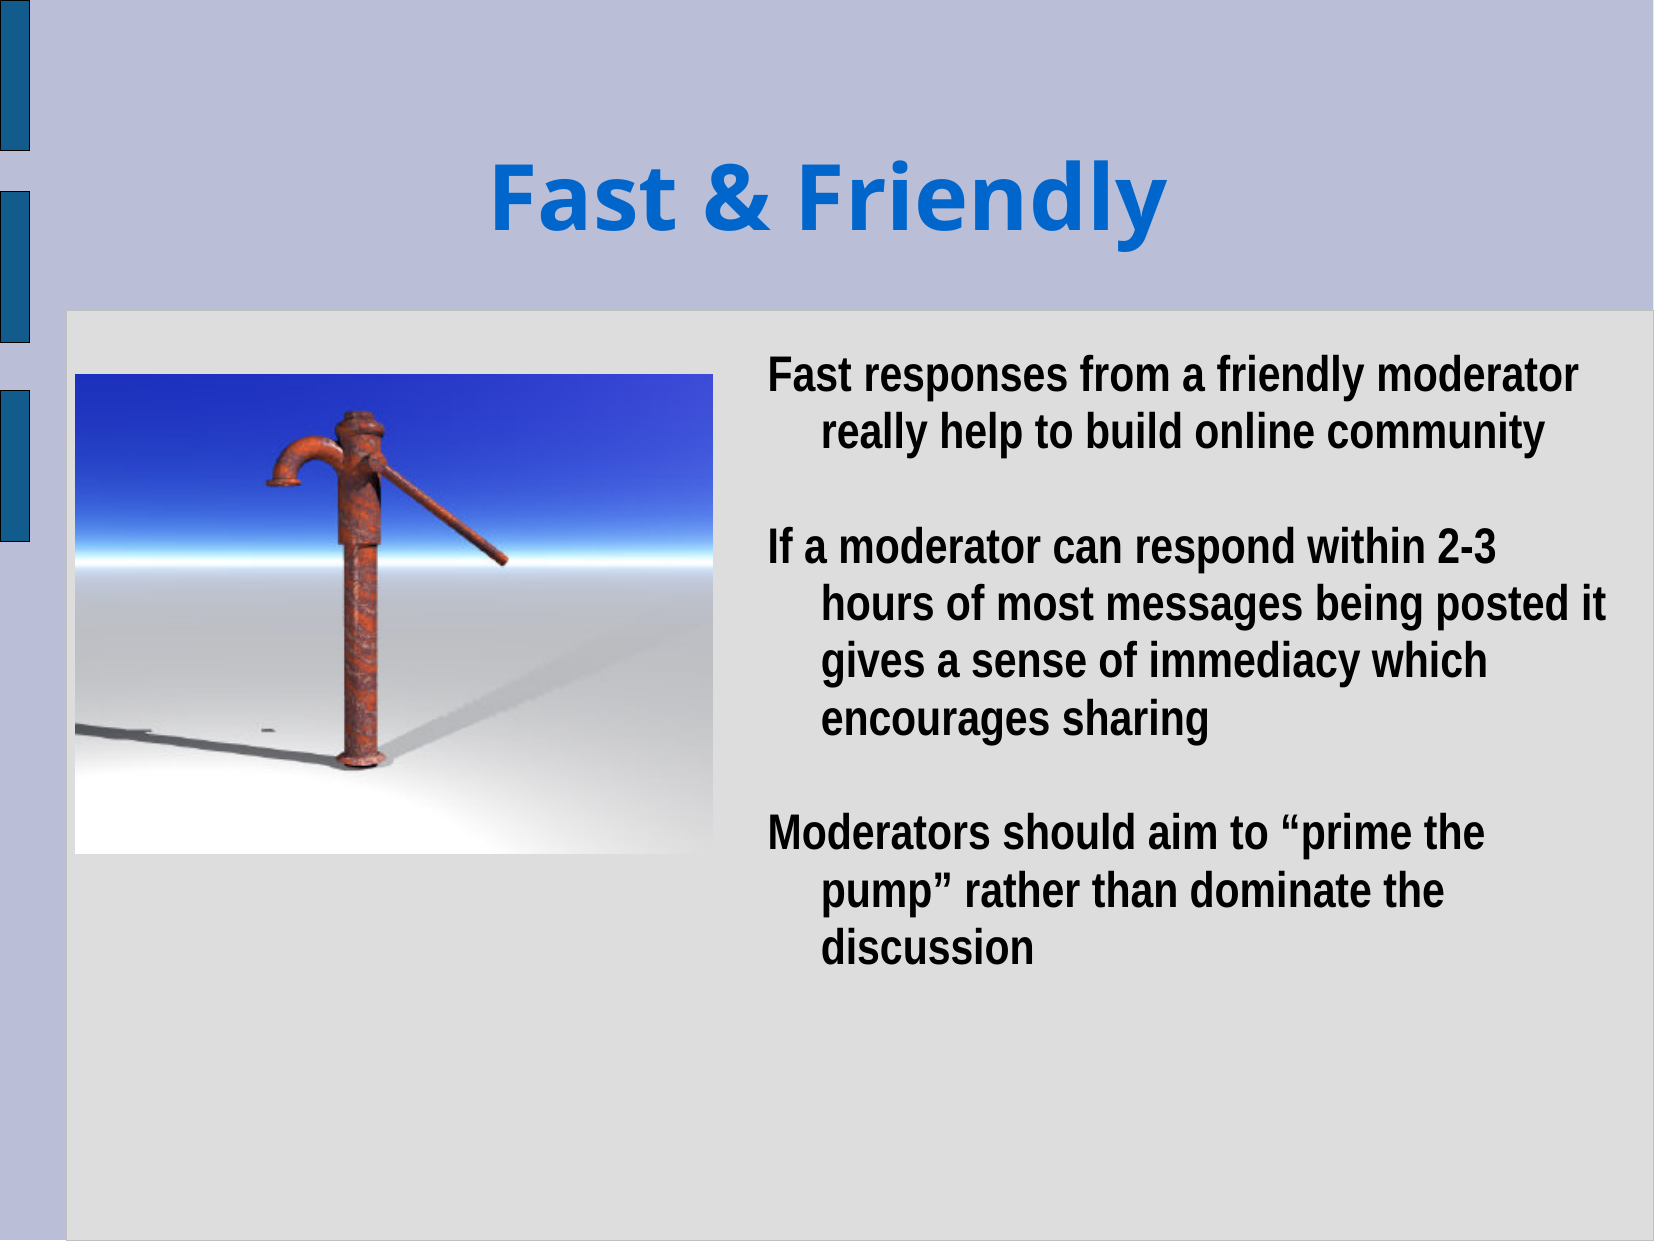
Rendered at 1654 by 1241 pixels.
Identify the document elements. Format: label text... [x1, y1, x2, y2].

list Fast responses from a friendly moderator really help to build online community If a moderator can respond within 2-3 hours of most messages being posted it gives a sense of immediacy which encourages sharing Moderators should aim to “prime the pump” rather than dominate the discussion [750, 344, 1613, 1127]
picture [75, 374, 713, 854]
title Fast & Friendly [121, 91, 1534, 299]
